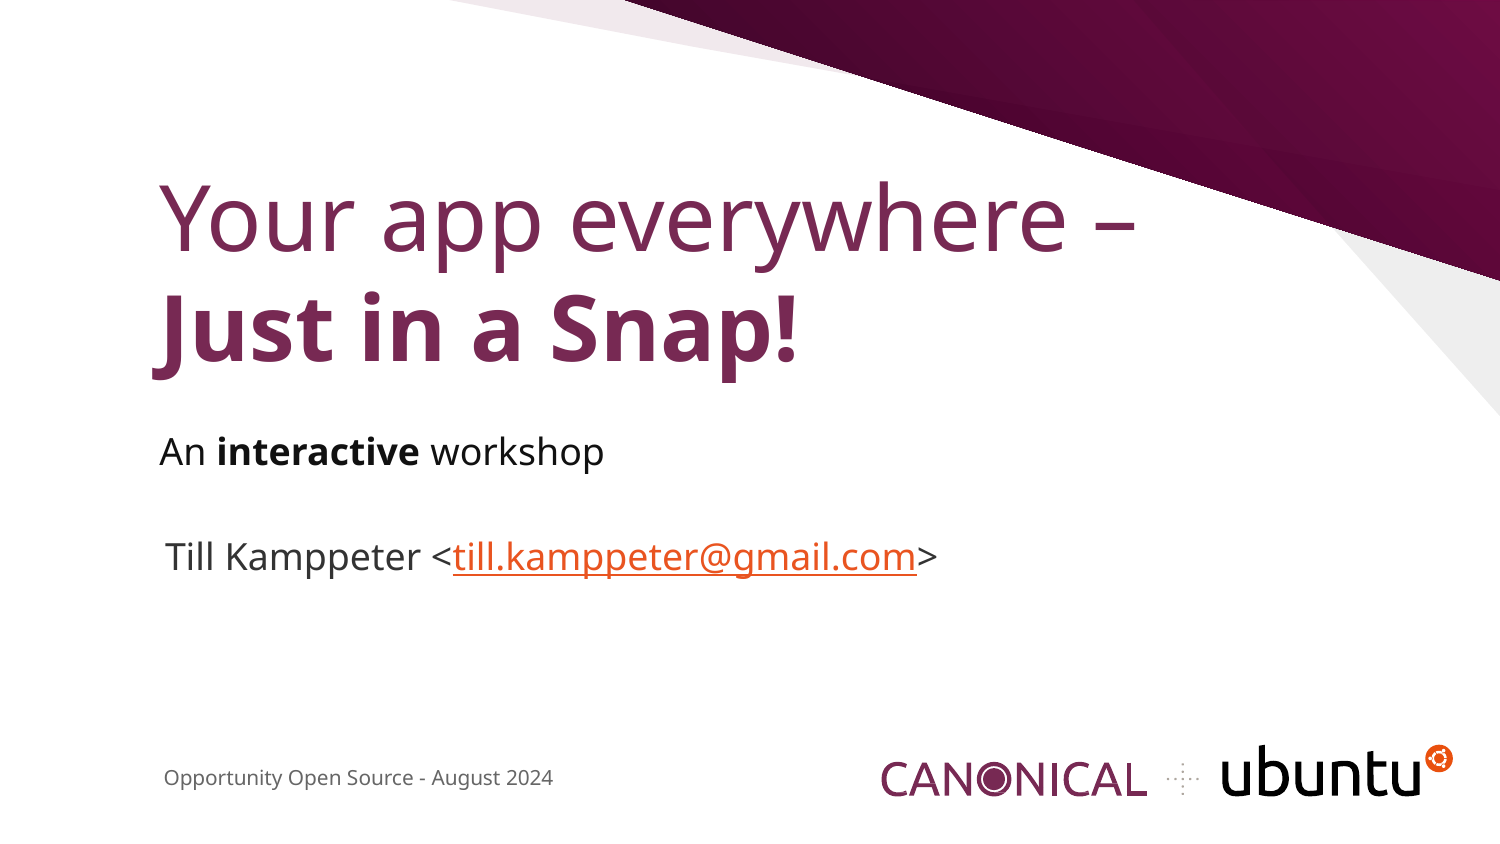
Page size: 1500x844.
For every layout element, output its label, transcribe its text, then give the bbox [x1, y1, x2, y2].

title Your app everywhere – Just in a Snap! An interactive workshop [159, 101, 1341, 473]
subtitle Opportunity Open Source - August 2024 [152, 754, 695, 821]
subtitle Till Kamppeter <till.kamppeter@gmail.com> [164, 525, 1239, 674]
